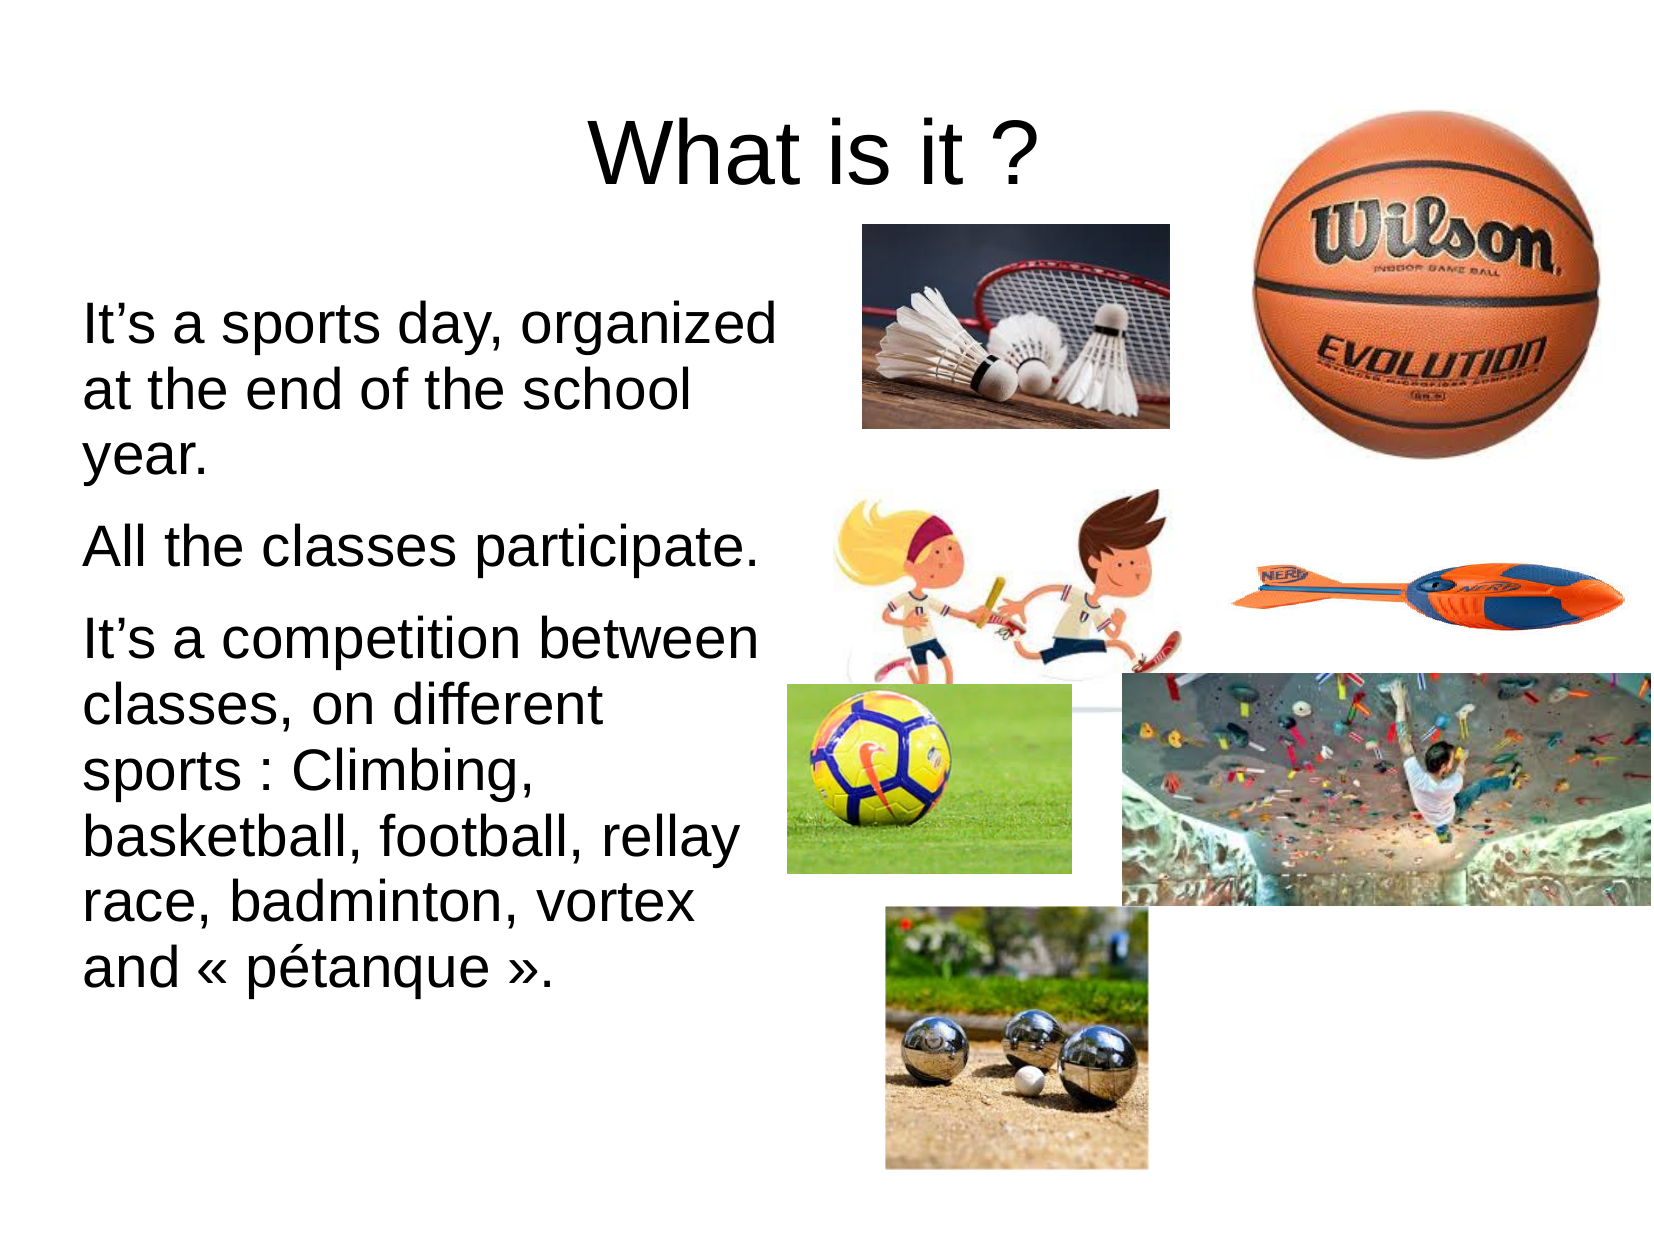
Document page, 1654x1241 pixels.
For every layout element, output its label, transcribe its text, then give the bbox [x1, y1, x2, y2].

picture [862, 224, 1170, 429]
title What is it ? [82, 49, 1571, 257]
picture [787, 489, 1651, 1170]
picture [1251, 109, 1602, 461]
list It’s a sports day, organized at the end of the school year. All the classes participate. It’s a competition between classes, on different sports : Climbing, basketball, football, rellay race, badminton, vortex and « pétanque ». [82, 290, 809, 1010]
